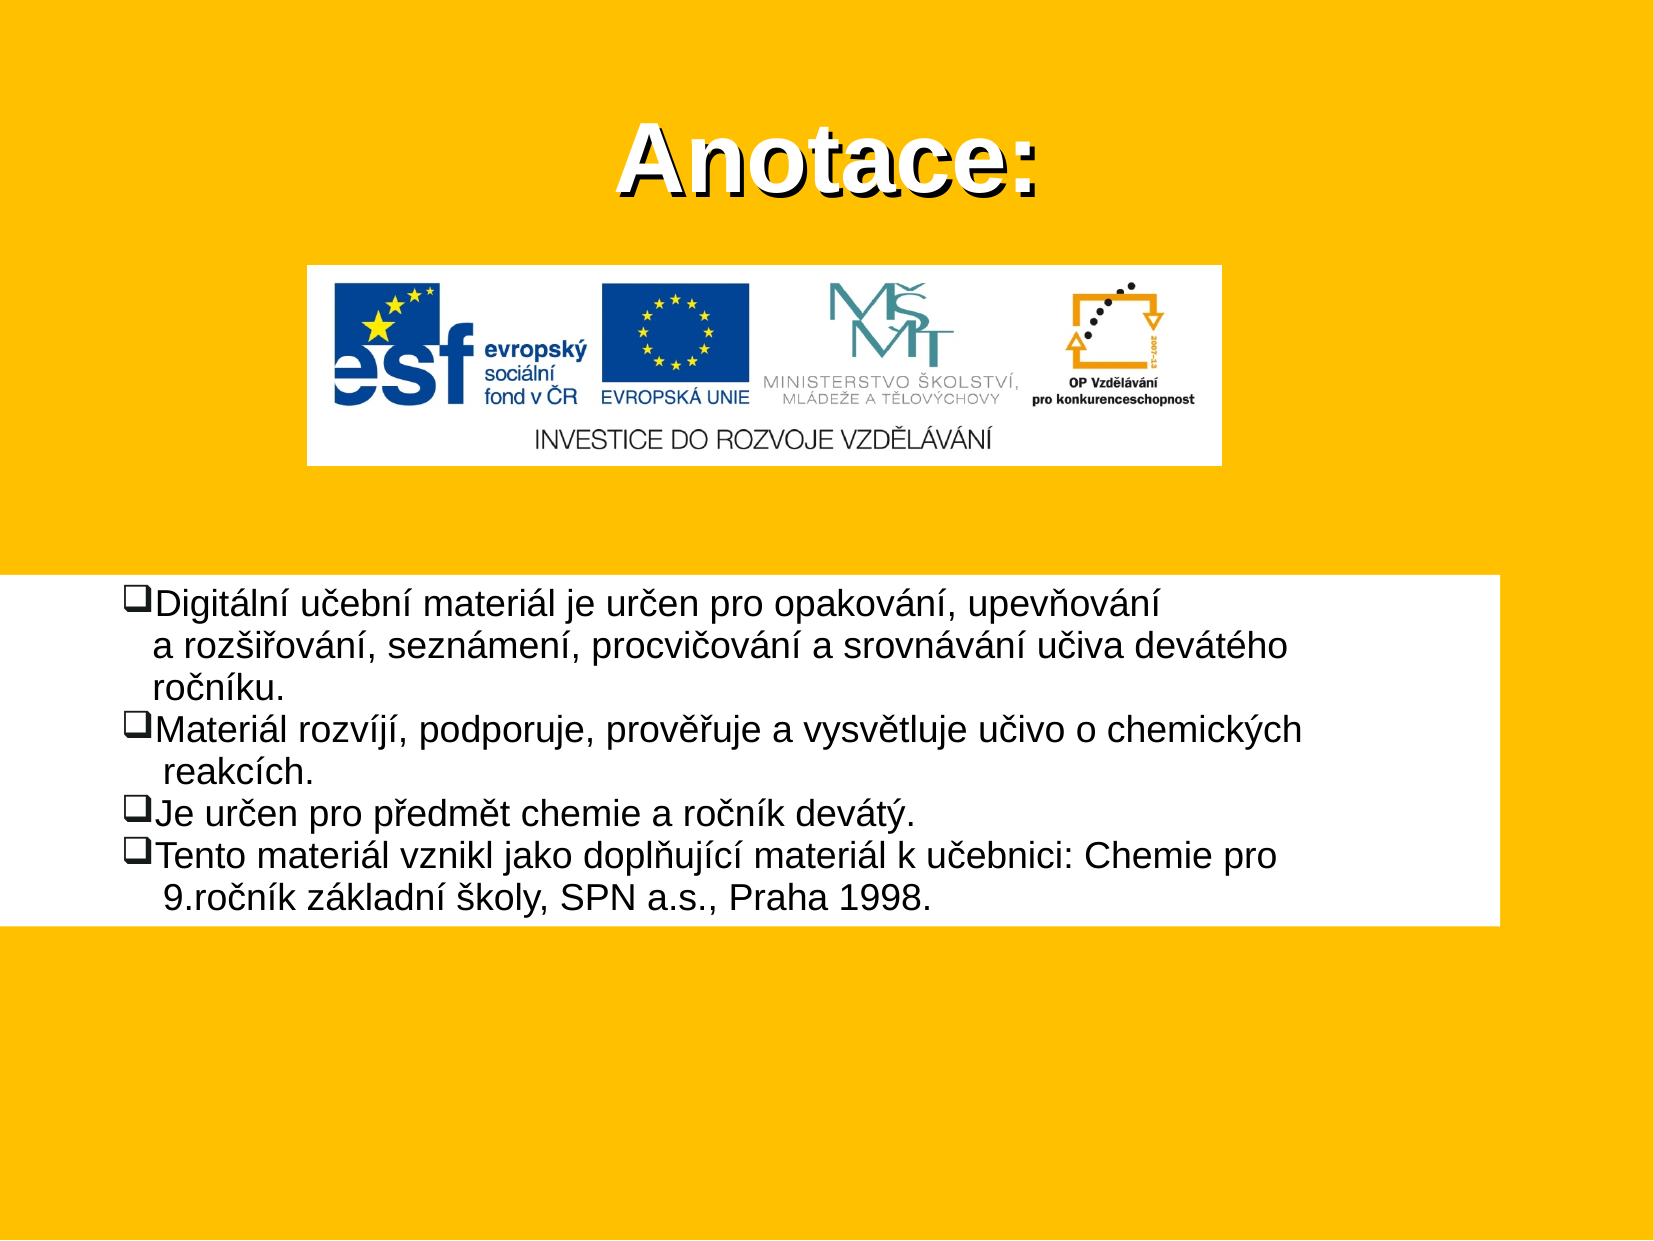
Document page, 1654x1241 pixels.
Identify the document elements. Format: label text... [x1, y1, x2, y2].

title Anotace: [82, 49, 1571, 257]
text_box Digitální učební materiál je určen pro opakování, upevňování a rozšiřování, seznámení, procvičování a srovnávání učiva devátého ročníku. Materiál rozvíjí, podporuje, prověřuje a vysvětluje učivo o chemických reakcích. Je určen pro předmět chemie a ročník devátý. Tento materiál vznikl jako doplňující materiál k učebnici: Chemie pro 9.ročník základní školy, SPN a.s., Praha 1998. [0, 574, 1501, 927]
picture [307, 265, 1222, 466]
